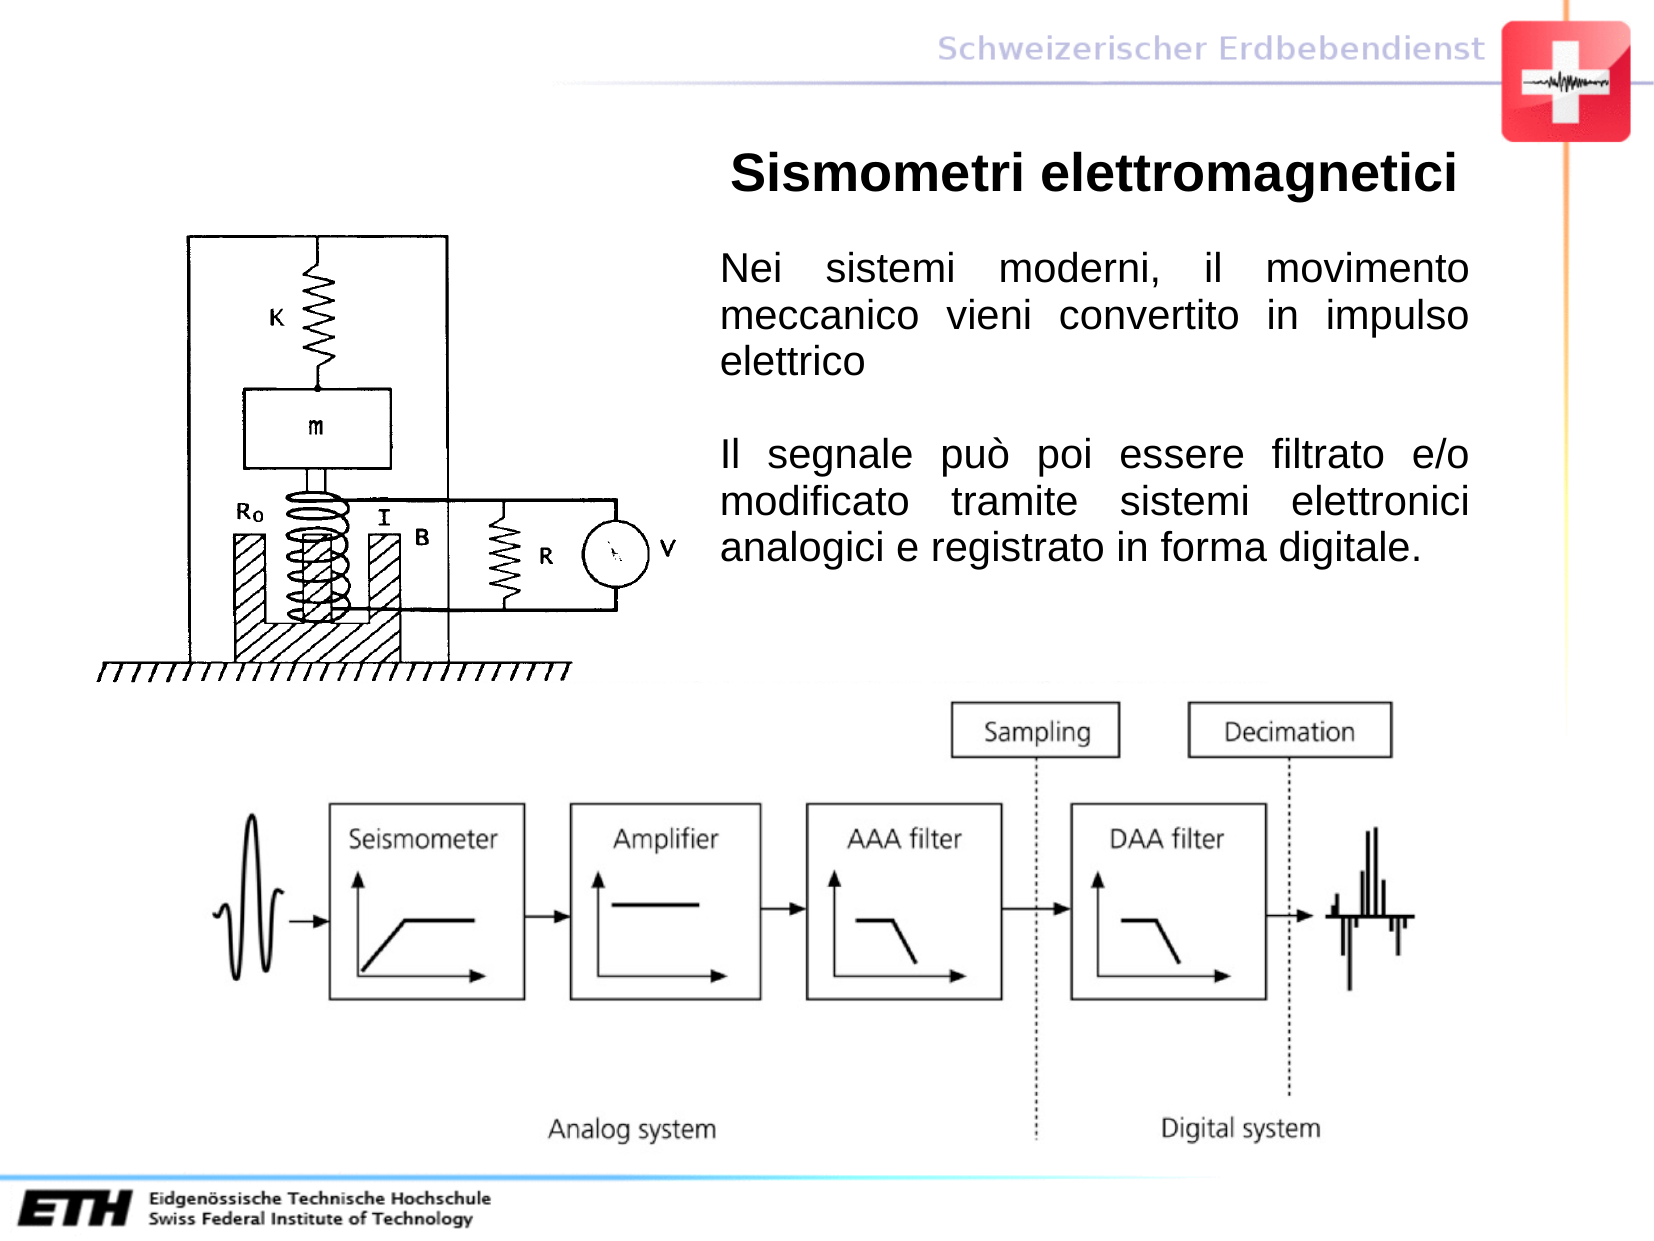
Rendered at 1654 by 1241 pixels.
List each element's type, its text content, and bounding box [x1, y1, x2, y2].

picture [0, 0, 1654, 1241]
text_box Sismometri elettromagnetici Nei sistemi moderni, il movimento meccanico vieni convertito in impulso elettrico Il segnale può poi essere filtrato e/o modificato tramite sistemi elettronici analogici e registrato in forma digitale. [705, 135, 1486, 578]
